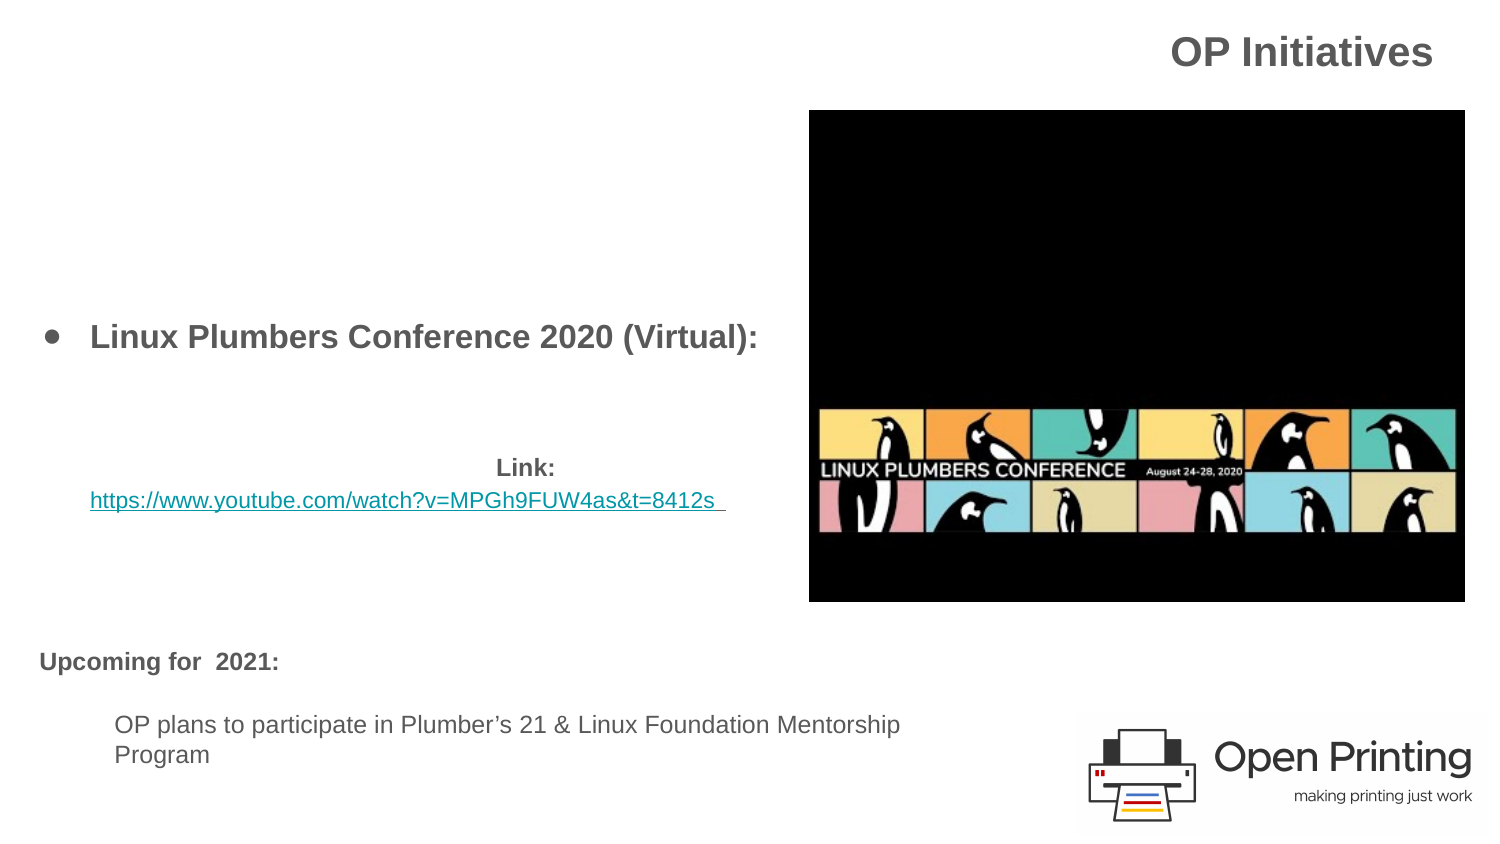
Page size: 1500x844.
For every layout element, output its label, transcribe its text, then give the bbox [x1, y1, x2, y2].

list Linux Plumbers Conference 2020 (Virtual): Link: https://www.youtube.com/watch?v=MPGh9FUW4as&t=8412s [0, 294, 807, 466]
picture [809, 110, 1465, 602]
picture [1075, 711, 1488, 835]
title OP Initiatives [51, 10, 1449, 84]
list Upcoming for 2021: OP plans to participate in Plumber’s 21 & Linux Foundation Mentorship Program [24, 645, 1019, 836]
